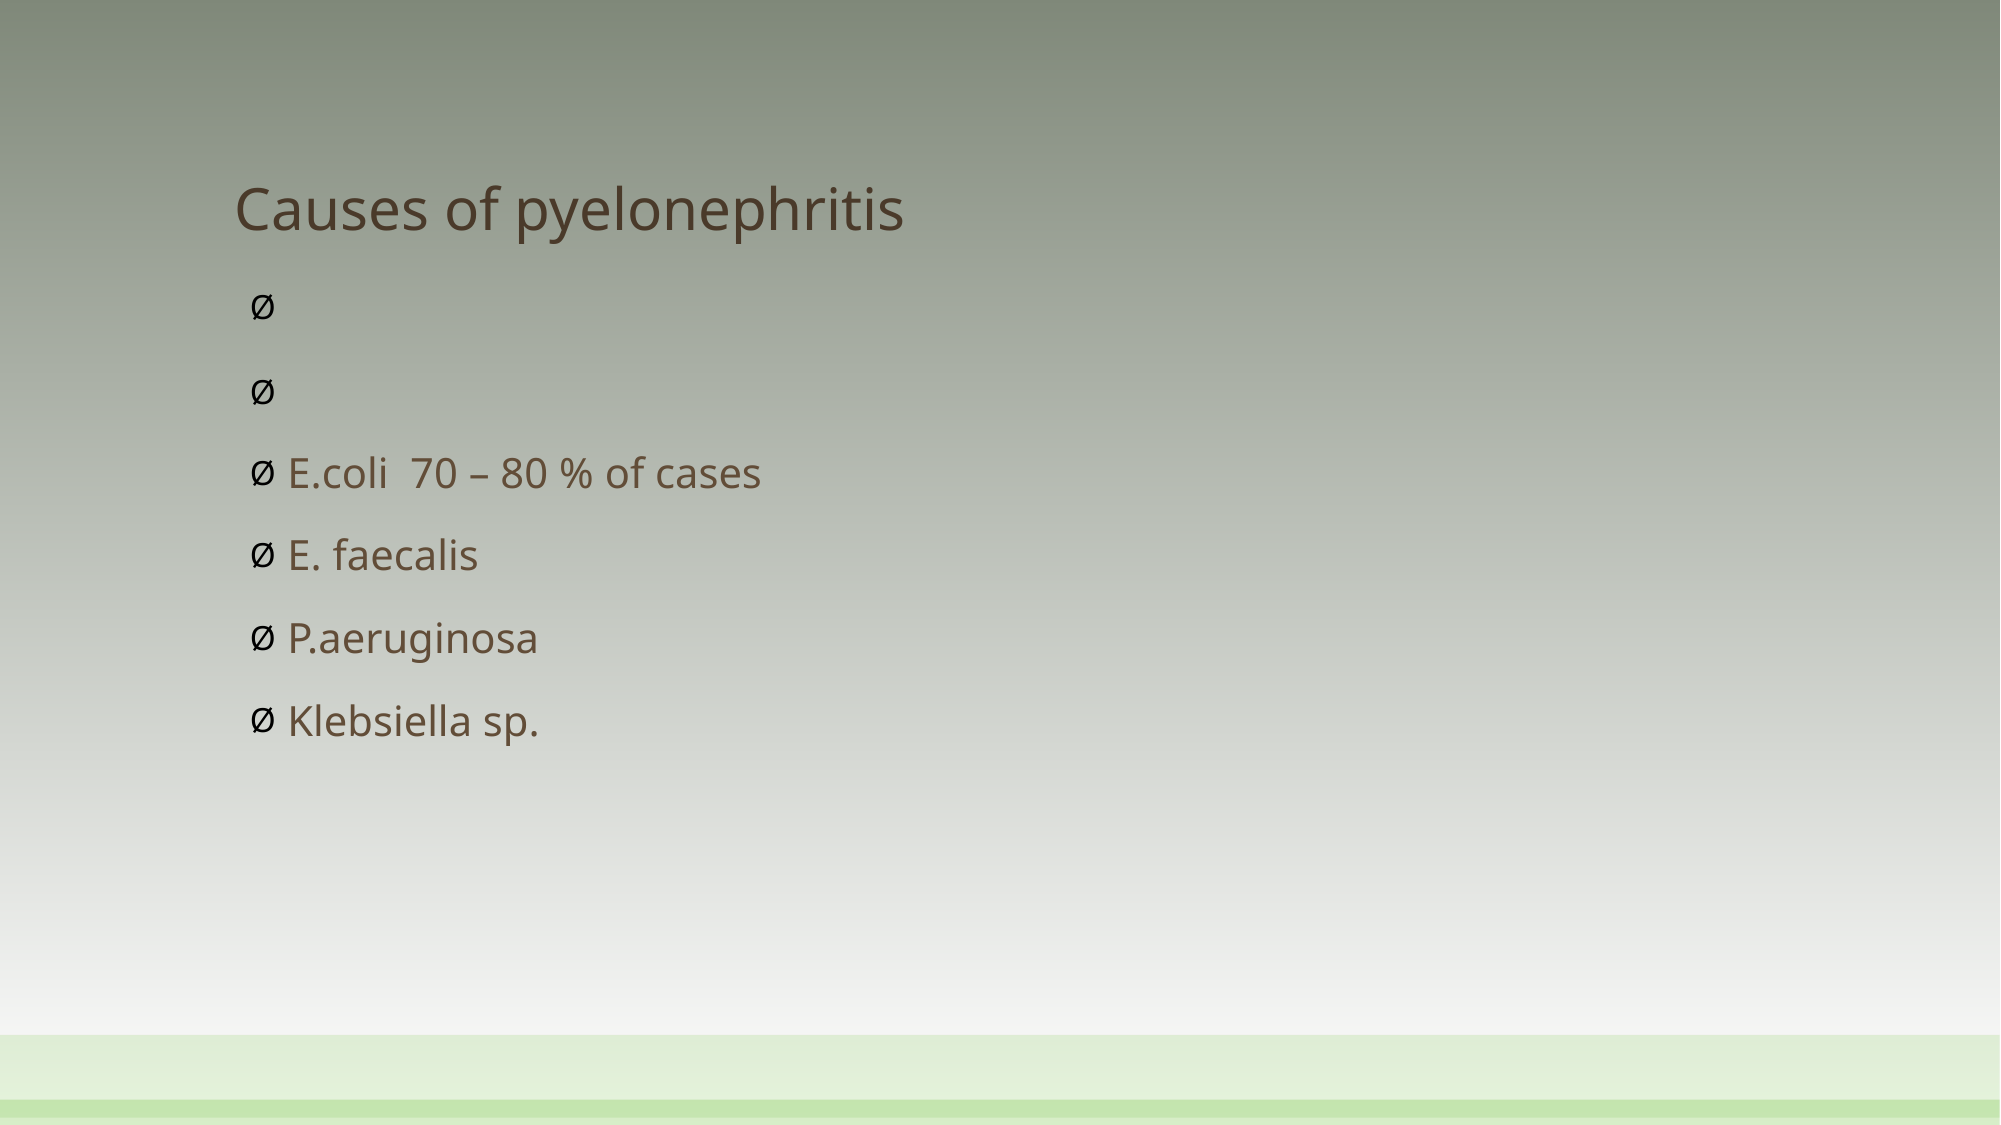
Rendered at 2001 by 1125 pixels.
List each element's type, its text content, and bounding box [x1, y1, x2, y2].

title Causes of pyelonephritis [219, 71, 1780, 251]
list E.coli 70 – 80 % of cases E. faecalis P.aeruginosa Klebsiella sp. [219, 274, 1780, 987]
